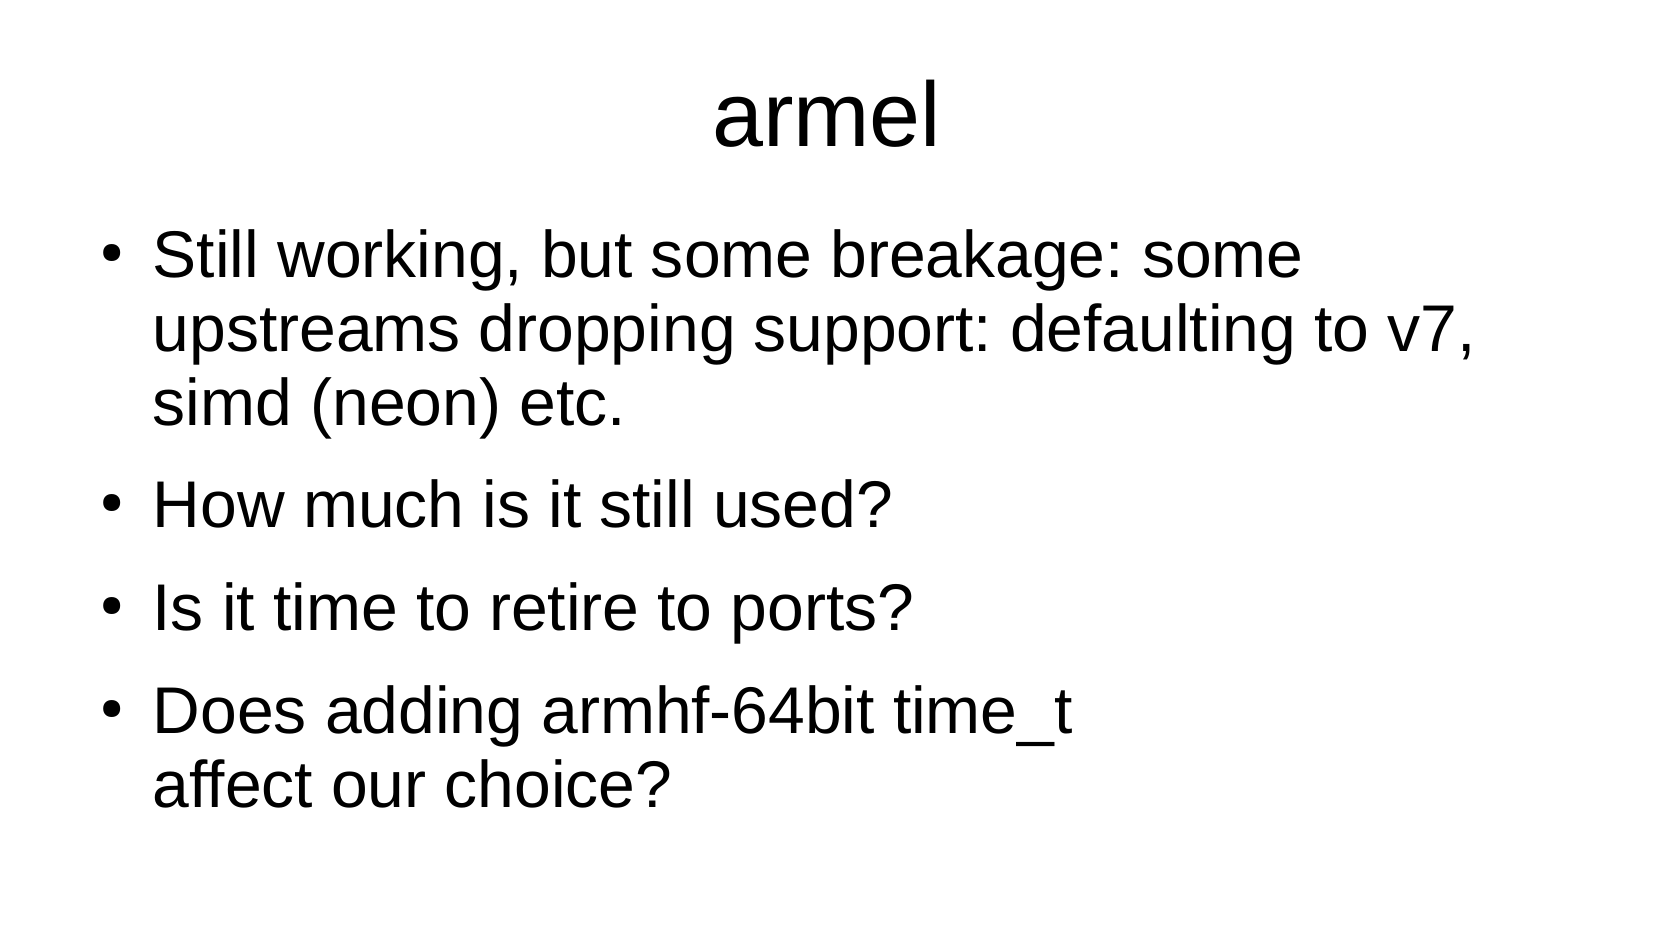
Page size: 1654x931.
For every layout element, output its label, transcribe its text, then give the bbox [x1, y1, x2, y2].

list Still working, but some breakage: some upstreams dropping support: defaulting to v7, simd (neon) etc. How much is it still used? Is it time to retire to ports? Does adding armhf-64bit time_t affect our choice? [82, 217, 1571, 827]
title armel [82, 37, 1571, 193]
